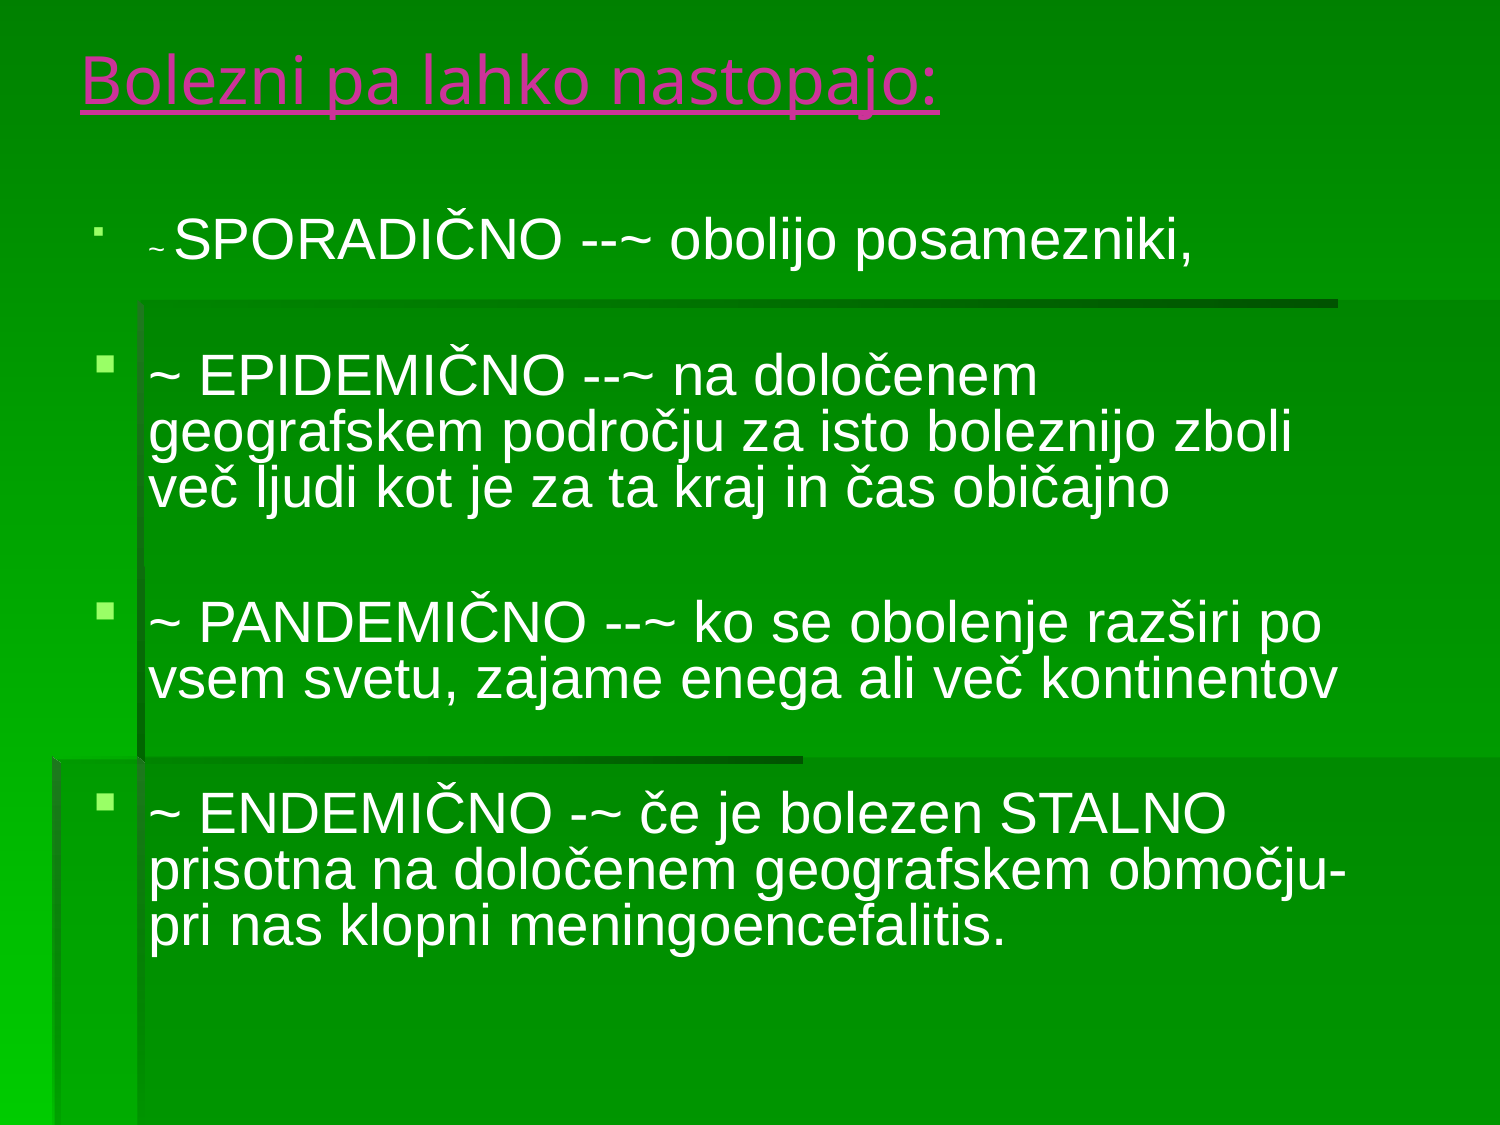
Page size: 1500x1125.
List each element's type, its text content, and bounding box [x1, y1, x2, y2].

list ~ SPORADIČNO --~ obolijo posamezniki, ~ EPIDEMIČNO --~ na določenem geografskem področju za isto boleznijo zboli več ljudi kot je za ta kraj in čas običajno ~ PANDEMIČNO --~ ko se obolenje razširi po vsem svetu, zajame enega ali več kontinentov ~ ENDEMIČNO -~ če je bolezen STALNO prisotna na določenem geografskem območju- pri nas klopni meningoencefalitis. [76, 160, 1403, 920]
title Bolezni pa lahko nastopajo: [64, 40, 1451, 197]
